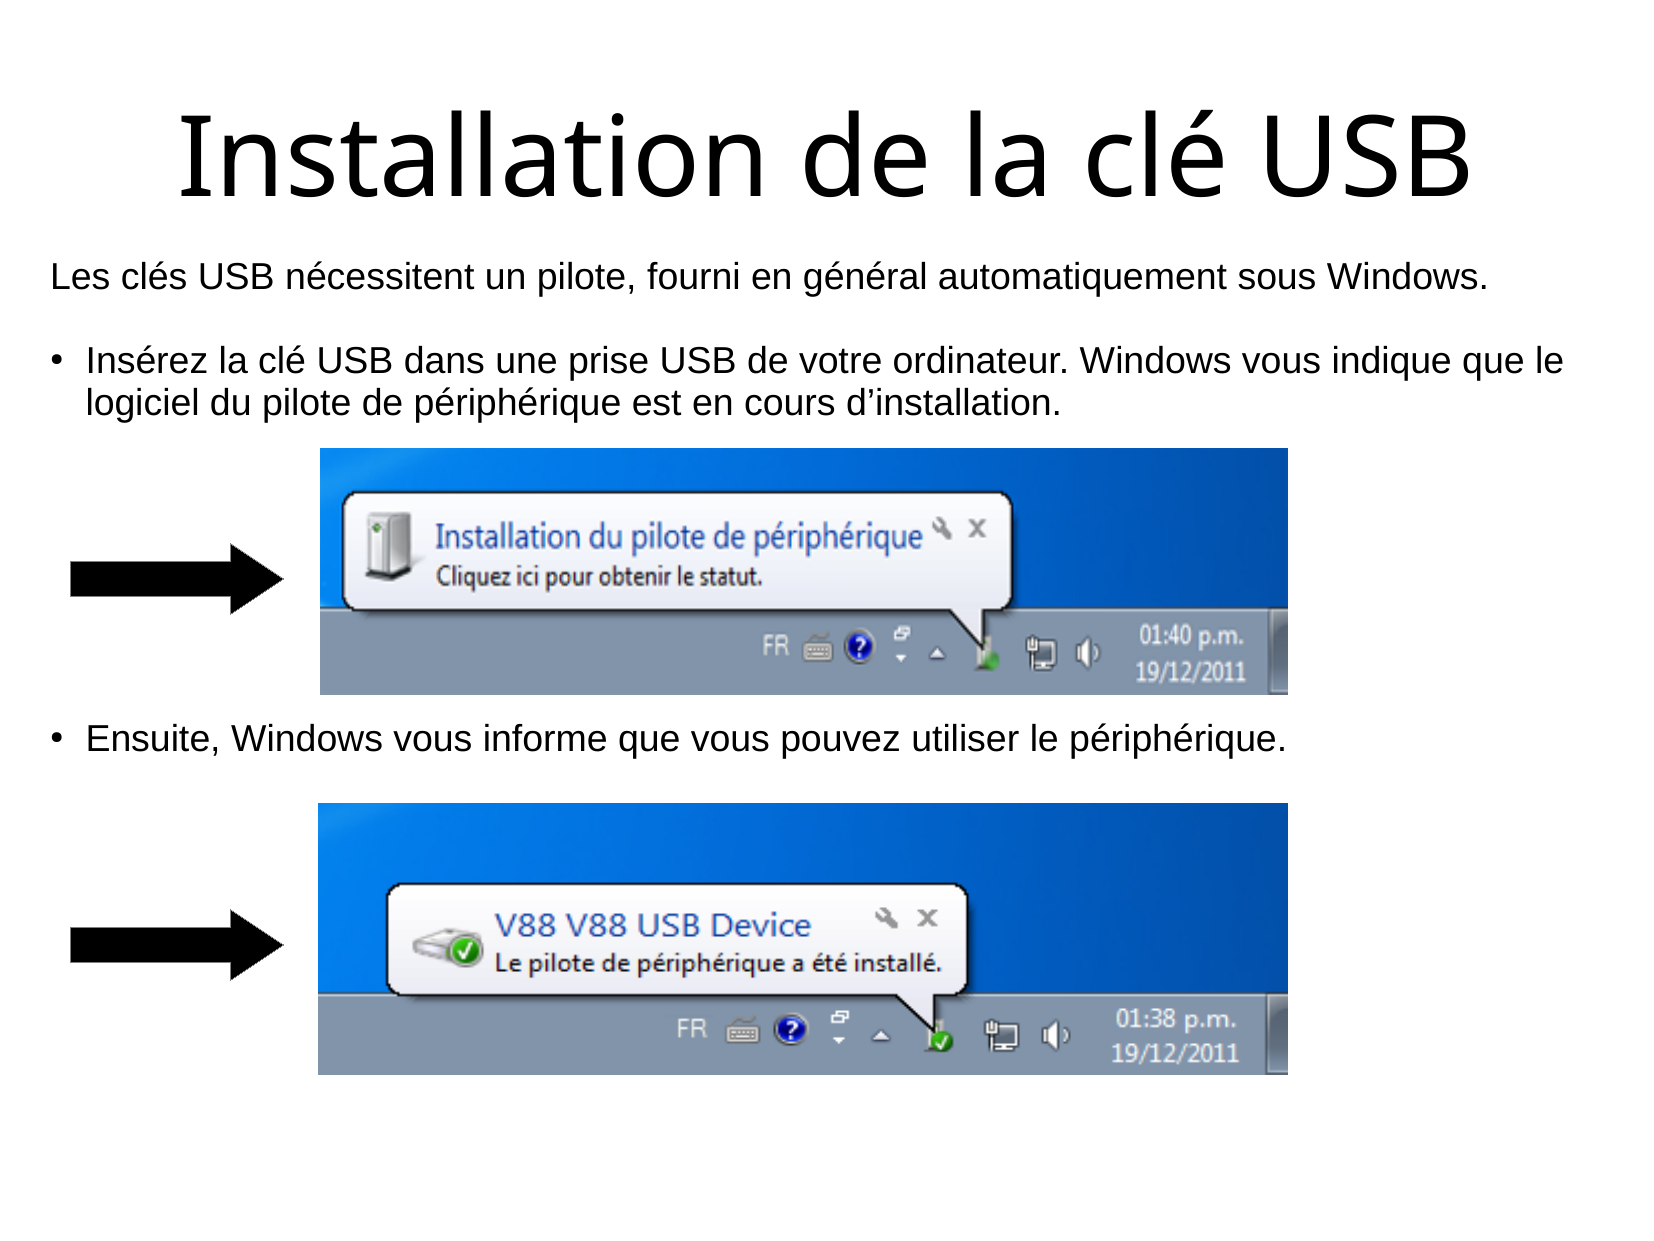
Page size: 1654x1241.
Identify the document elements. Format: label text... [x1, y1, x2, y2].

picture [320, 448, 1288, 695]
picture [318, 803, 1288, 1075]
text_box Les clés USB nécessitent un pilote, fourni en général automatiquement sous Windows. Insérez la clé USB dans une prise USB de votre ordinateur. Windows vous indique que le logiciel du pilote de périphérique est en cours d’installation. Ensuite, Windows vous informe que vous pouvez utiliser le périphérique. [35, 248, 1619, 768]
text_box [70, 543, 284, 615]
title Installation de la clé USB [82, 49, 1571, 248]
text_box [70, 909, 284, 981]
